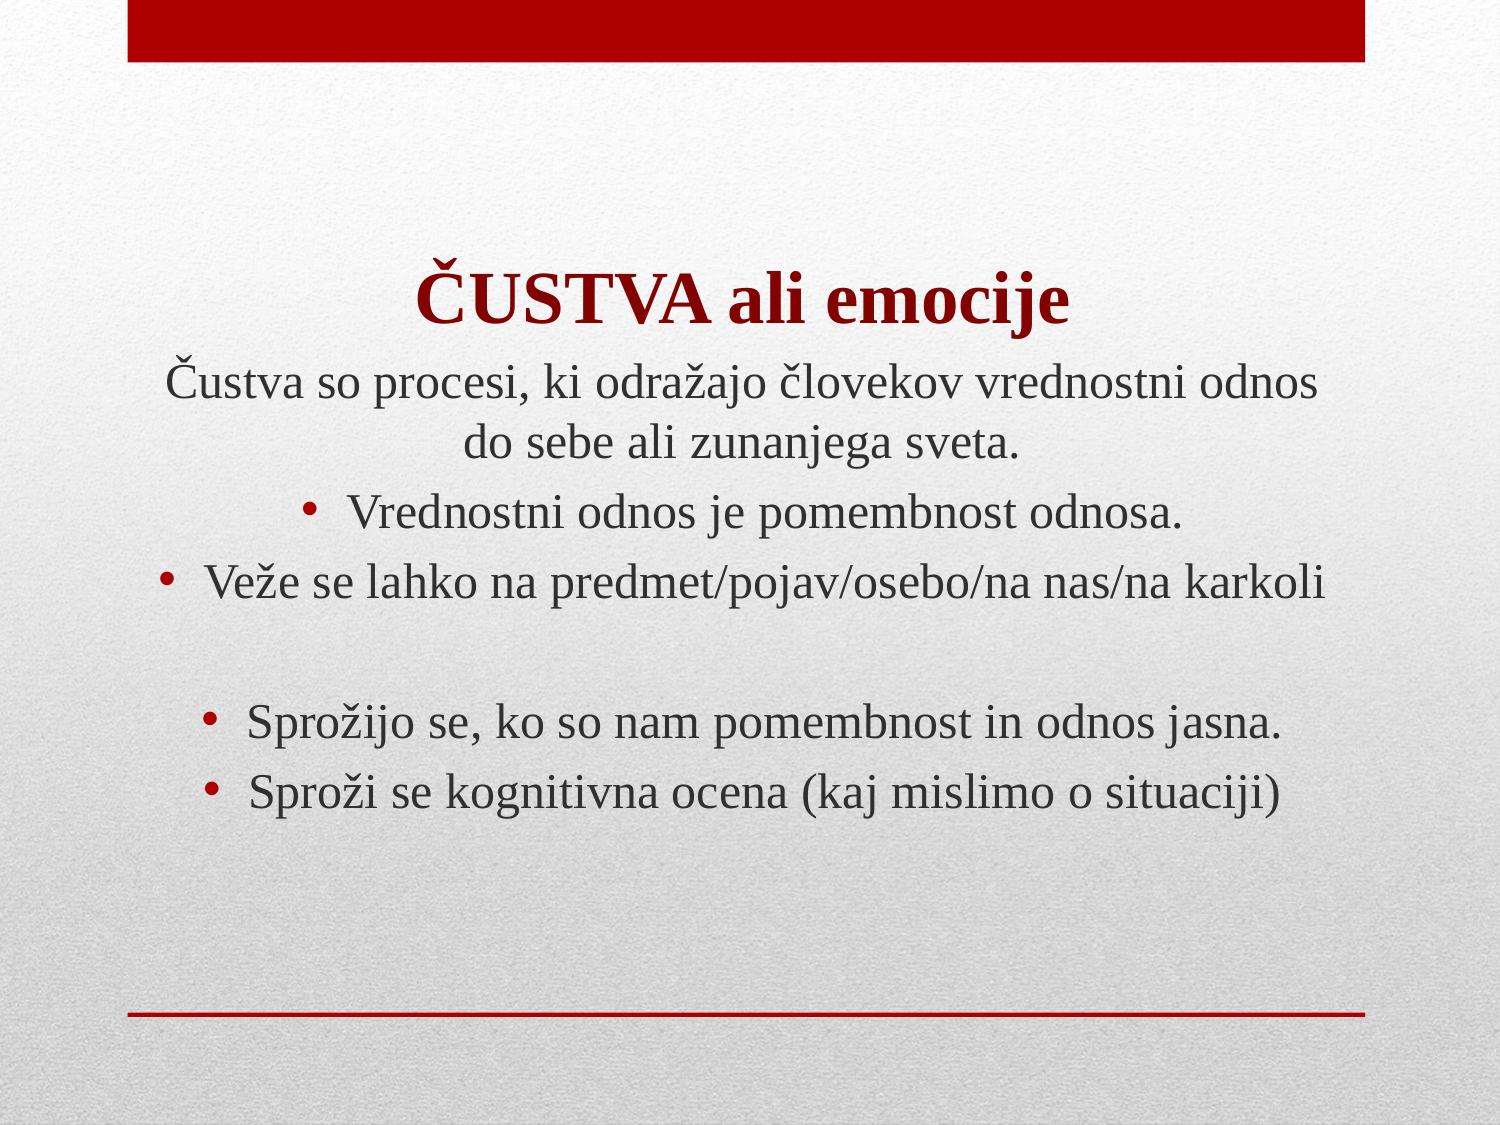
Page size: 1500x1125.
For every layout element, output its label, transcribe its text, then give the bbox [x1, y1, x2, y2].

list ČUSTVA ali emocije Čustva so procesi, ki odražajo človekov vrednostni odnos do sebe ali zunanjega sveta. Vrednostni odnos je pomembnost odnosa. Veže se lahko na predmet/pojav/osebo/na nas/na karkoli Sprožijo se, ko so nam pomembnost in odnos jasna. Sproži se kognitivna ocena (kaj mislimo o situaciji) [123, 160, 1362, 976]
picture [0, 0, 1500, 1125]
